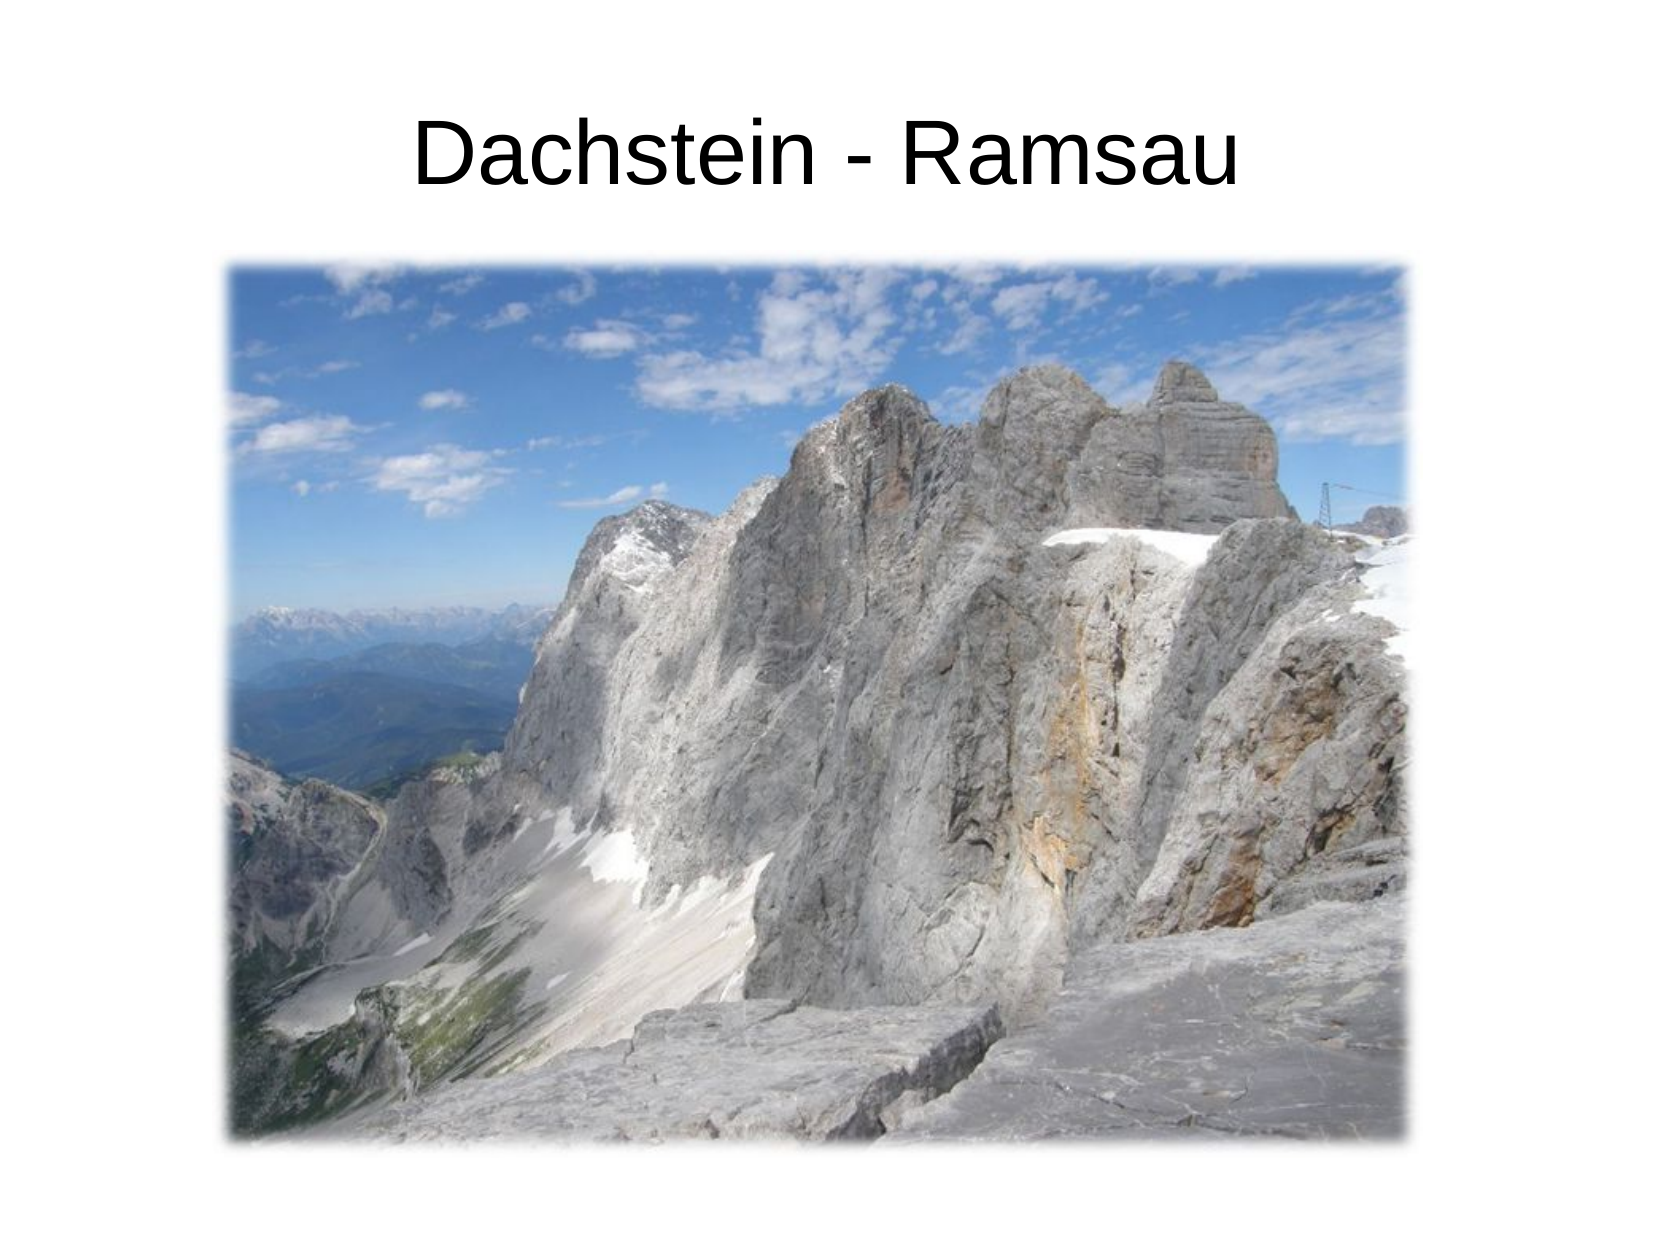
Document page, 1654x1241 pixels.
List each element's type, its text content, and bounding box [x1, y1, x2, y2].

picture [212, 250, 1423, 1158]
title Dachstein - Ramsau [82, 49, 1571, 257]
